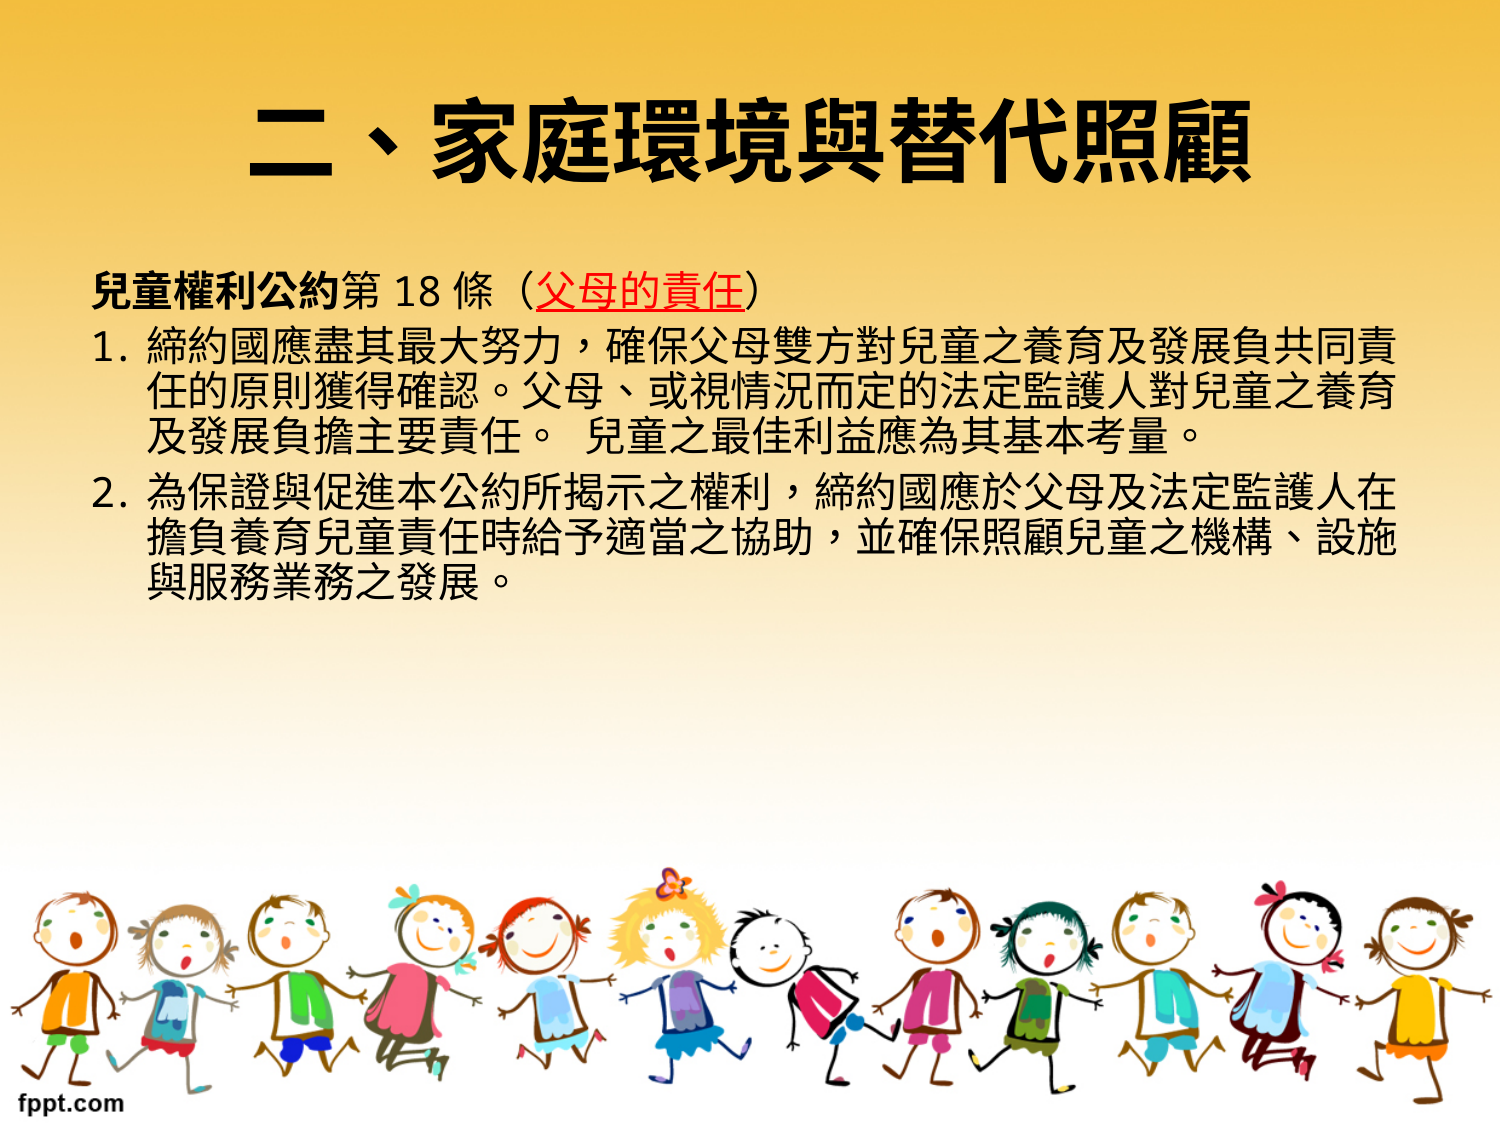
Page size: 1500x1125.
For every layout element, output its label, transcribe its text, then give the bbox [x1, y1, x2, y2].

picture [0, 0, 1500, 1125]
list 兒童權利公約第18條（父母的責任） 締約國應盡其最大努力，確保父母雙方對兒童之養育及發展負共同責任的原則獲得確認。父母、或視情況而定的法定監護人對兒童之養育及發展負擔主要責任。 兒童之最佳利益應為其基本考量。 為保證與促進本公約所揭示之權利，締約國應於父母及法定監護人在擔負養育兒童責任時給予適當之協助，並確保照顧兒童之機構、設施與服務業務之發展。 [75, 262, 1426, 1005]
title 二、家庭環境與替代照顧 [75, 45, 1426, 233]
